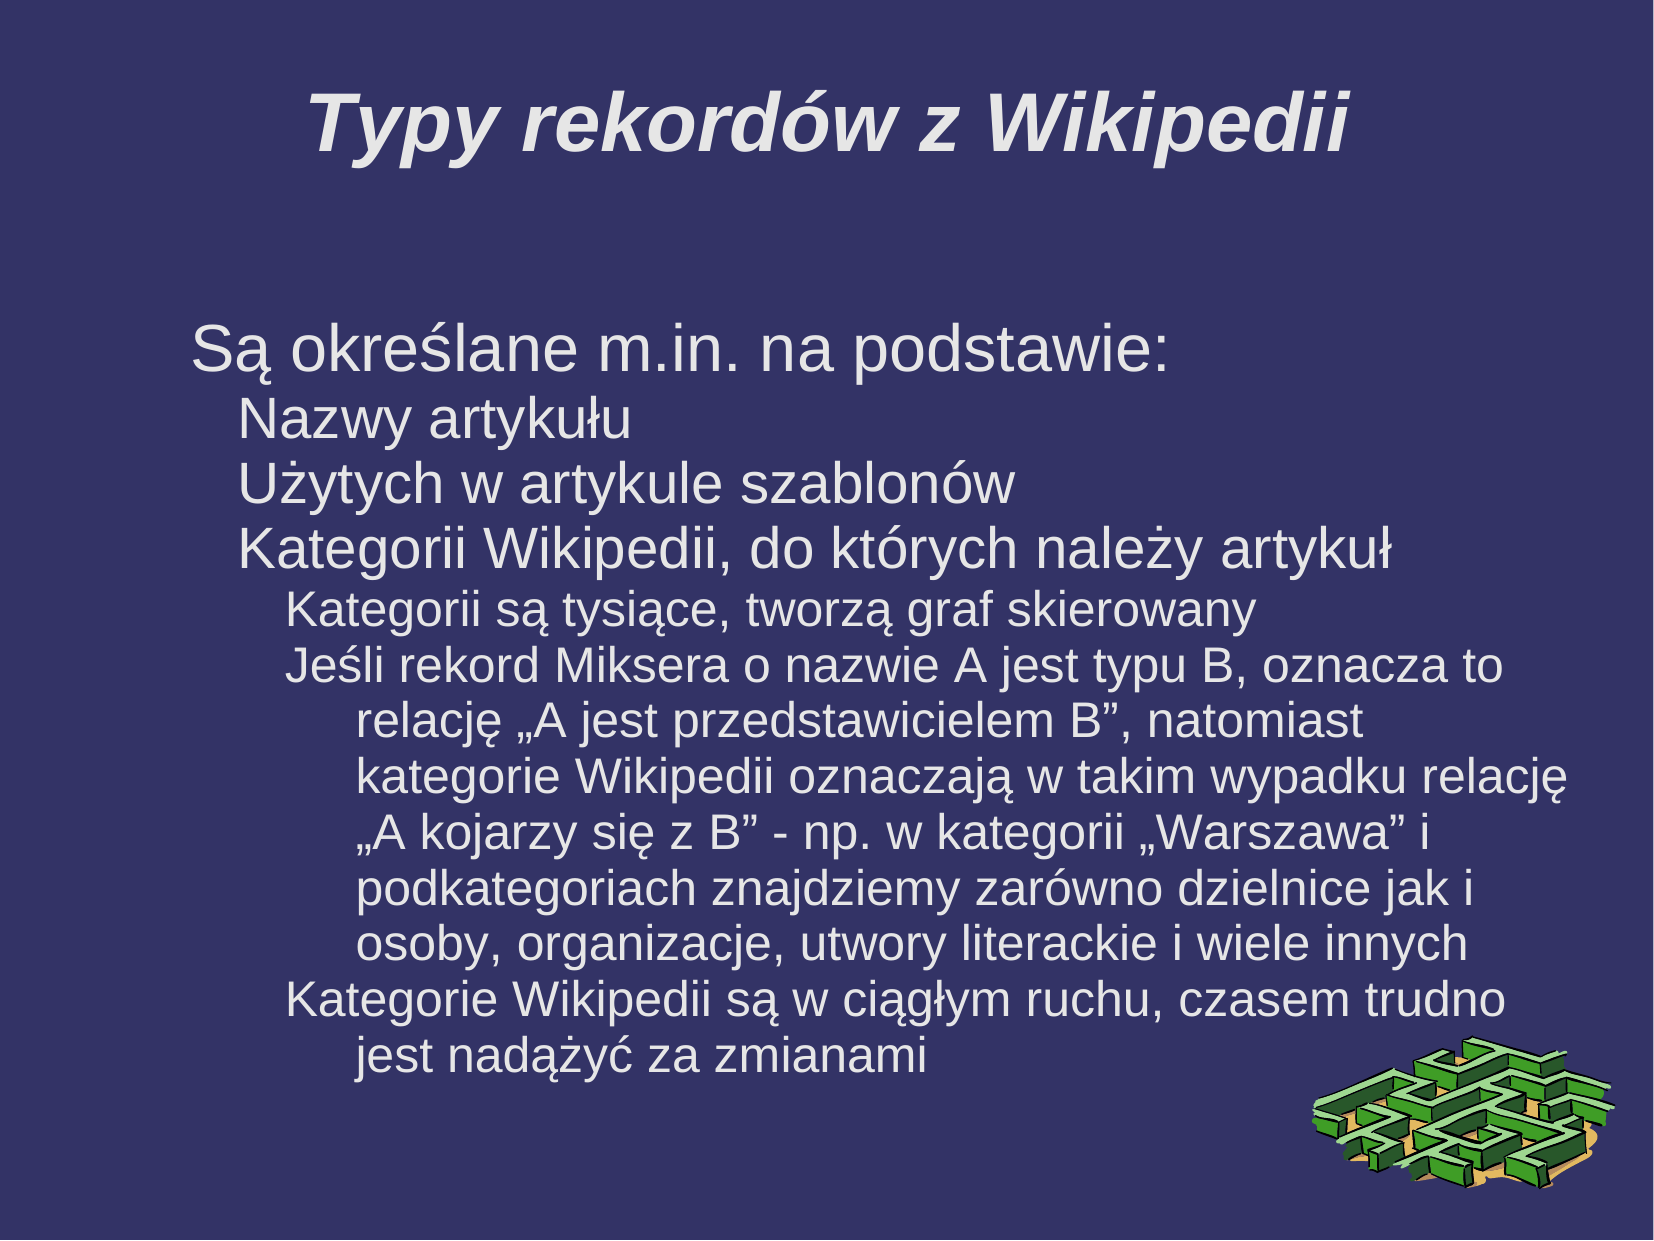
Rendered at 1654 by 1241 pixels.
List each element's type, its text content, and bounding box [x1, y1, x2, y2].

list Są określane m.in. na podstawie: Nazwy artykułu Użytych w artykule szablonów Kategorii Wikipedii, do których należy artykuł Kategorii są tysiące, tworzą graf skierowany Jeśli rekord Miksera o nazwie A jest typu B, oznacza to relację „A jest przedstawicielem B”, natomiast kategorie Wikipedii oznaczają w takim wypadku relację „A kojarzy się z B” - np. w kategorii „Warszawa” i podkategoriach znajdziemy zarówno dzielnice jak i osoby, organizacje, utwory literackie i wiele innych Kategorie Wikipedii są w ciągłym ruchu, czasem trudno jest nadążyć za zmianami [178, 311, 1570, 1093]
title Typy rekordów z Wikipedii [121, 19, 1534, 227]
